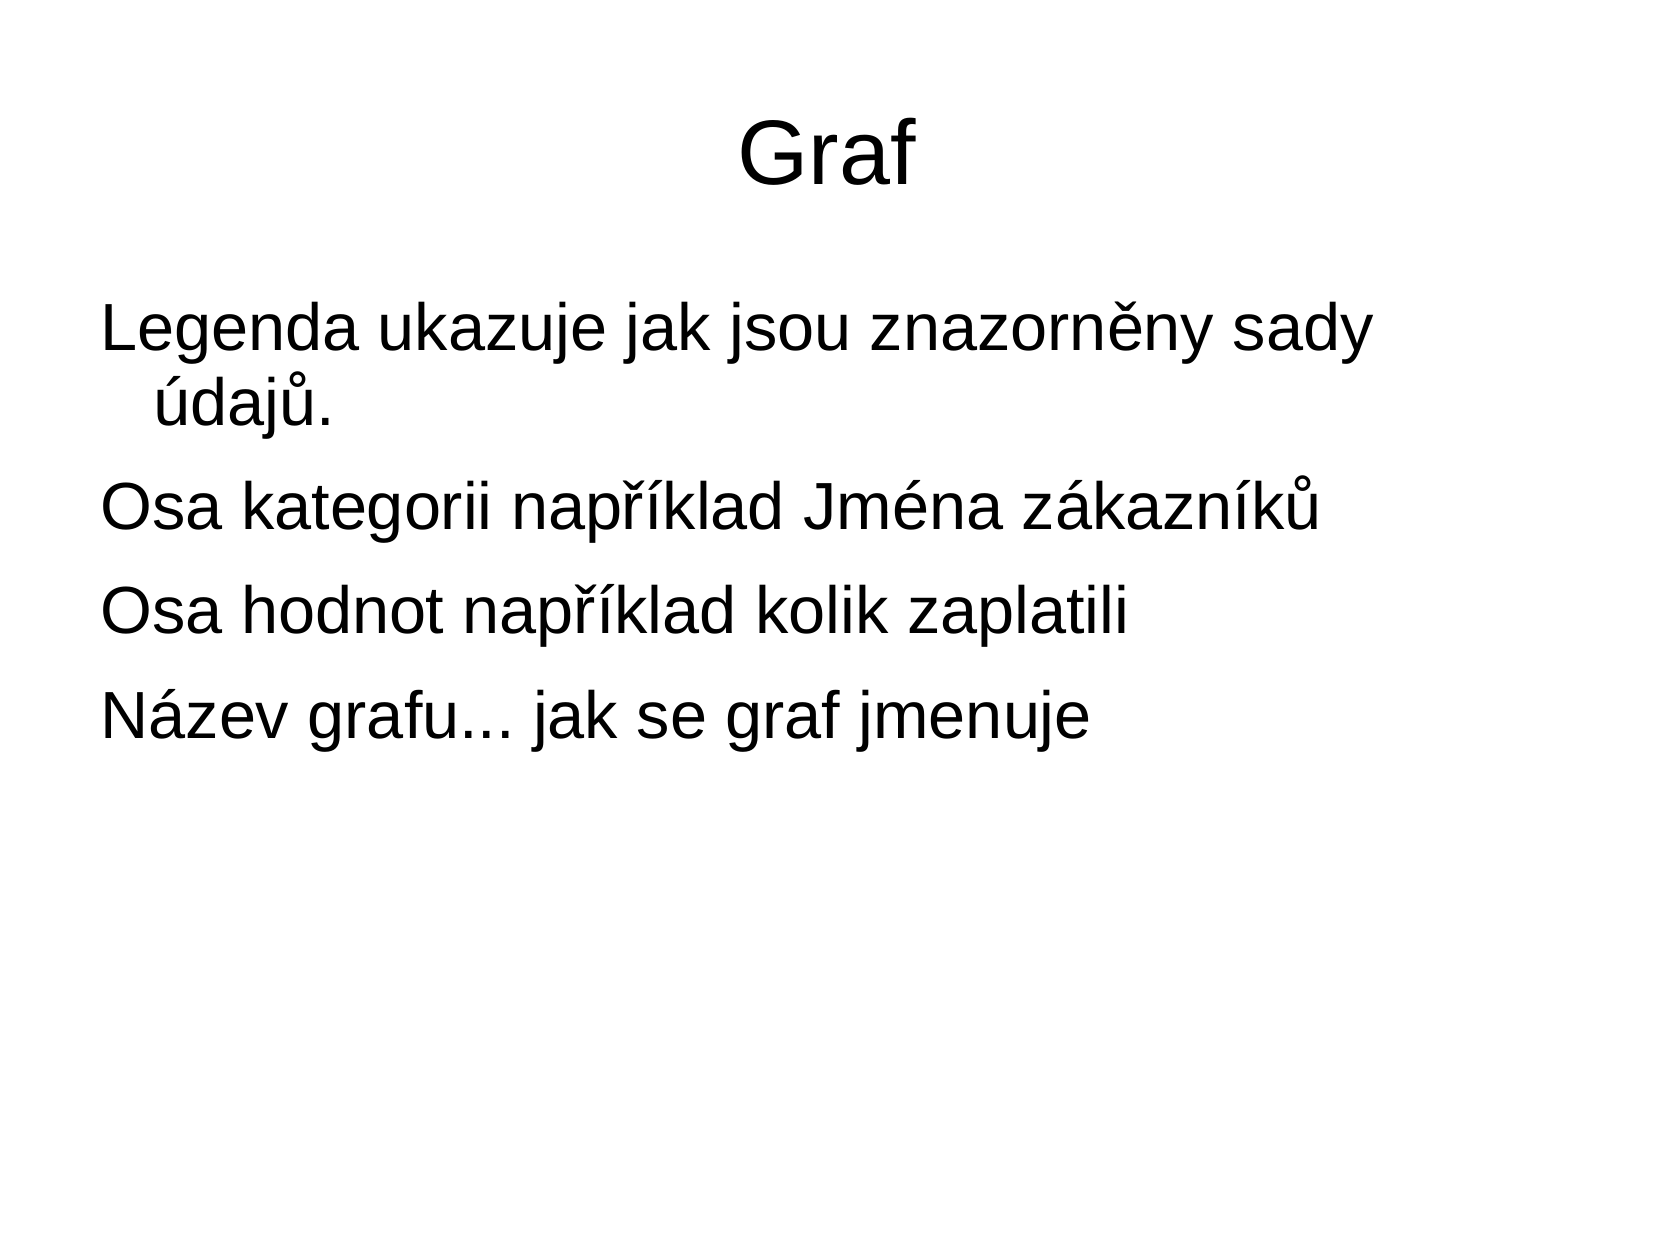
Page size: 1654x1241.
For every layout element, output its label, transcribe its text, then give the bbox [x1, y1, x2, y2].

list Legenda ukazuje jak jsou znazorněny sady údajů. Osa kategorii například Jména zákazníků Osa hodnot například kolik zaplatili Název grafu... jak se graf jmenuje [82, 290, 1571, 1094]
title Graf [82, 56, 1571, 250]
